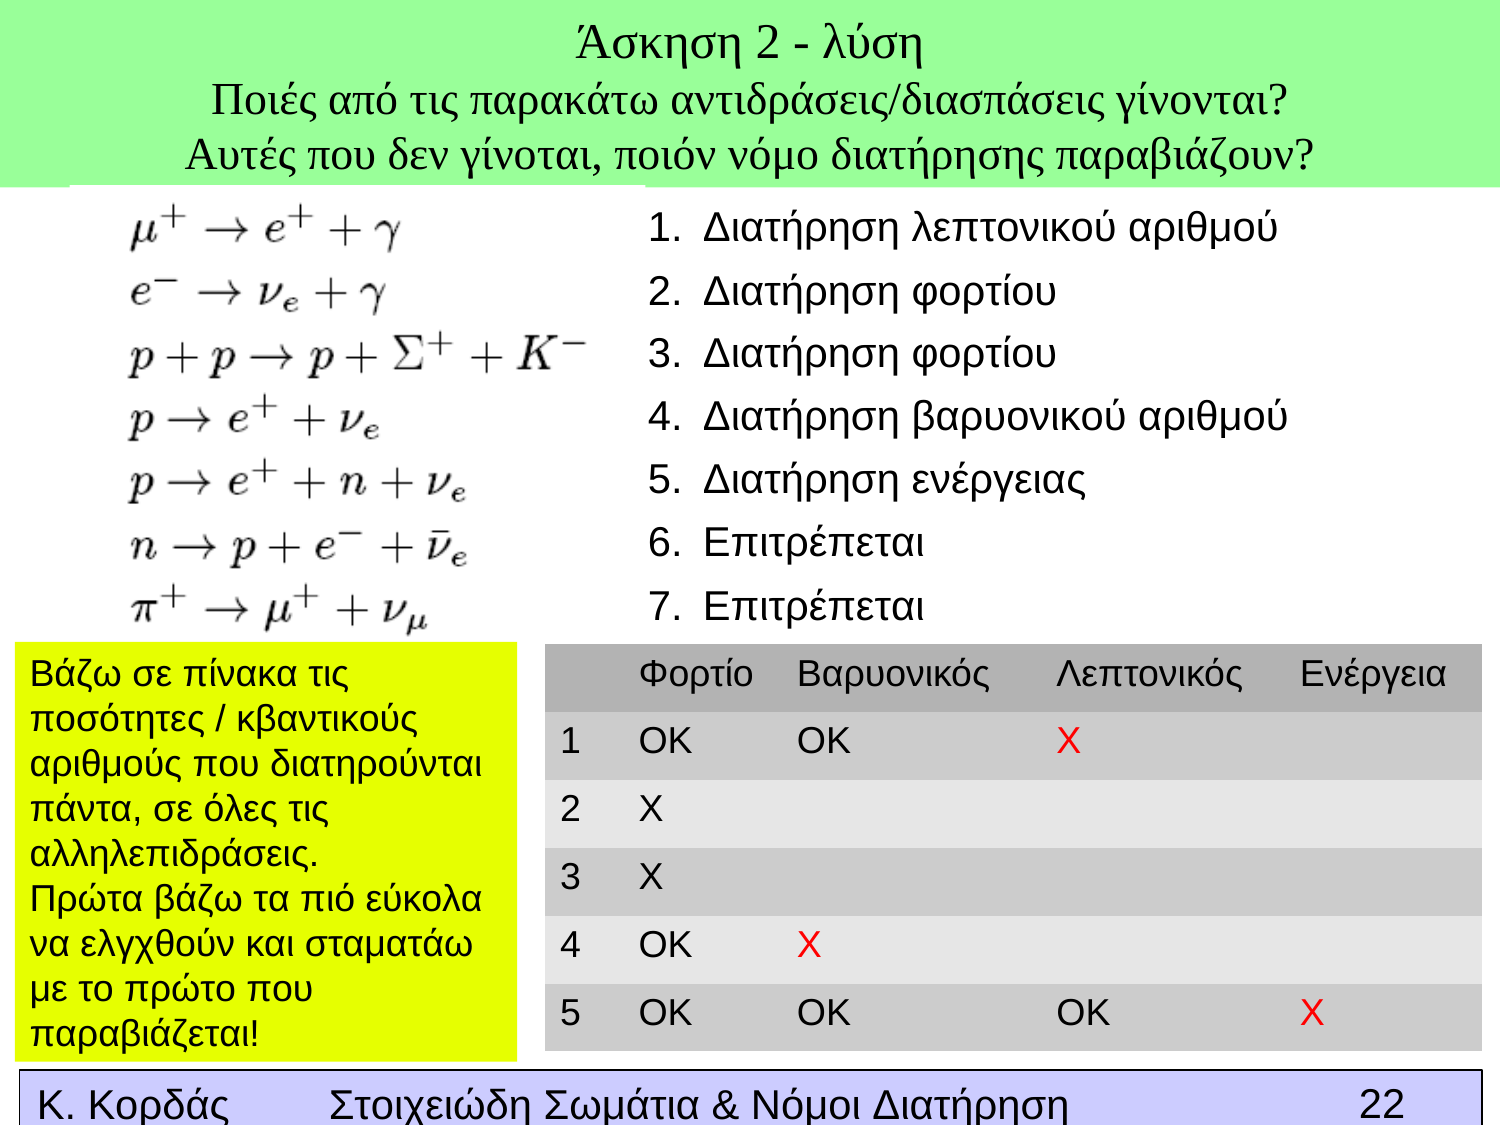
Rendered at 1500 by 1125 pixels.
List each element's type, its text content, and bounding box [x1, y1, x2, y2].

table_header Λεπτονικός [1042, 644, 1285, 712]
table_cell ΟΚ [782, 712, 1042, 780]
table_header Βαρυονικός [782, 644, 1042, 712]
text_box Βάζω σε πίνακα τις ποσότητες / κβαντικούς αριθμούς που διατηρούνται πάντα, σε όλες τις αλληλεπιδράσεις. Πρώτα βάζω τα πιό εύκολα να ελγχθούν και σταματάω με το πρώτο που παραβιάζεται! [14, 641, 518, 1062]
table_cell ΟΚ [624, 916, 782, 984]
table_cell Χ [782, 916, 1042, 984]
table_header [545, 644, 624, 712]
text_box Άσκηση 2 - λύση Ποιές από τις παρακάτω αντιδράσεις/διασπάσεις γίνονται? Αυτές που δεν γίνοται, ποιόν νόμο διατήρησης παραβιάζουν? [0, 0, 1500, 188]
table_cell ΟΚ [1042, 984, 1285, 1051]
table_cell ΟΚ [624, 984, 782, 1051]
table_cell [1042, 916, 1285, 984]
table_cell [1285, 916, 1482, 984]
table_header Ενέργεια [1285, 644, 1482, 712]
table_cell ΟΚ [624, 712, 782, 780]
table_cell Χ [624, 780, 782, 848]
table_cell [782, 780, 1042, 848]
table_cell [1042, 848, 1285, 916]
table_cell [782, 848, 1042, 916]
table_cell 1 [545, 712, 624, 780]
table_cell Χ [624, 848, 782, 916]
table_cell 3 [545, 848, 624, 916]
table_header Φορτίο [624, 644, 782, 712]
table_cell [1285, 848, 1482, 916]
table_cell ΟΚ [782, 984, 1042, 1051]
table_cell 2 [545, 780, 624, 848]
table_cell Χ [1285, 984, 1482, 1051]
table_cell 5 [545, 984, 624, 1051]
table_cell [1042, 780, 1285, 848]
table_cell Χ [1042, 712, 1285, 780]
text_box Διατήρηση λεπτονικού αριθμού Διατήρηση φορτίου Διατήρηση φορτίου Διατήρηση βαρυονικού αριθμού Διατήρηση ενέργειας Επιτρέπεται Επιτρέπεται [633, 192, 1465, 637]
table_cell 4 [545, 916, 624, 984]
picture [69, 185, 646, 642]
table_cell [1285, 712, 1482, 780]
table_cell [1285, 780, 1482, 848]
